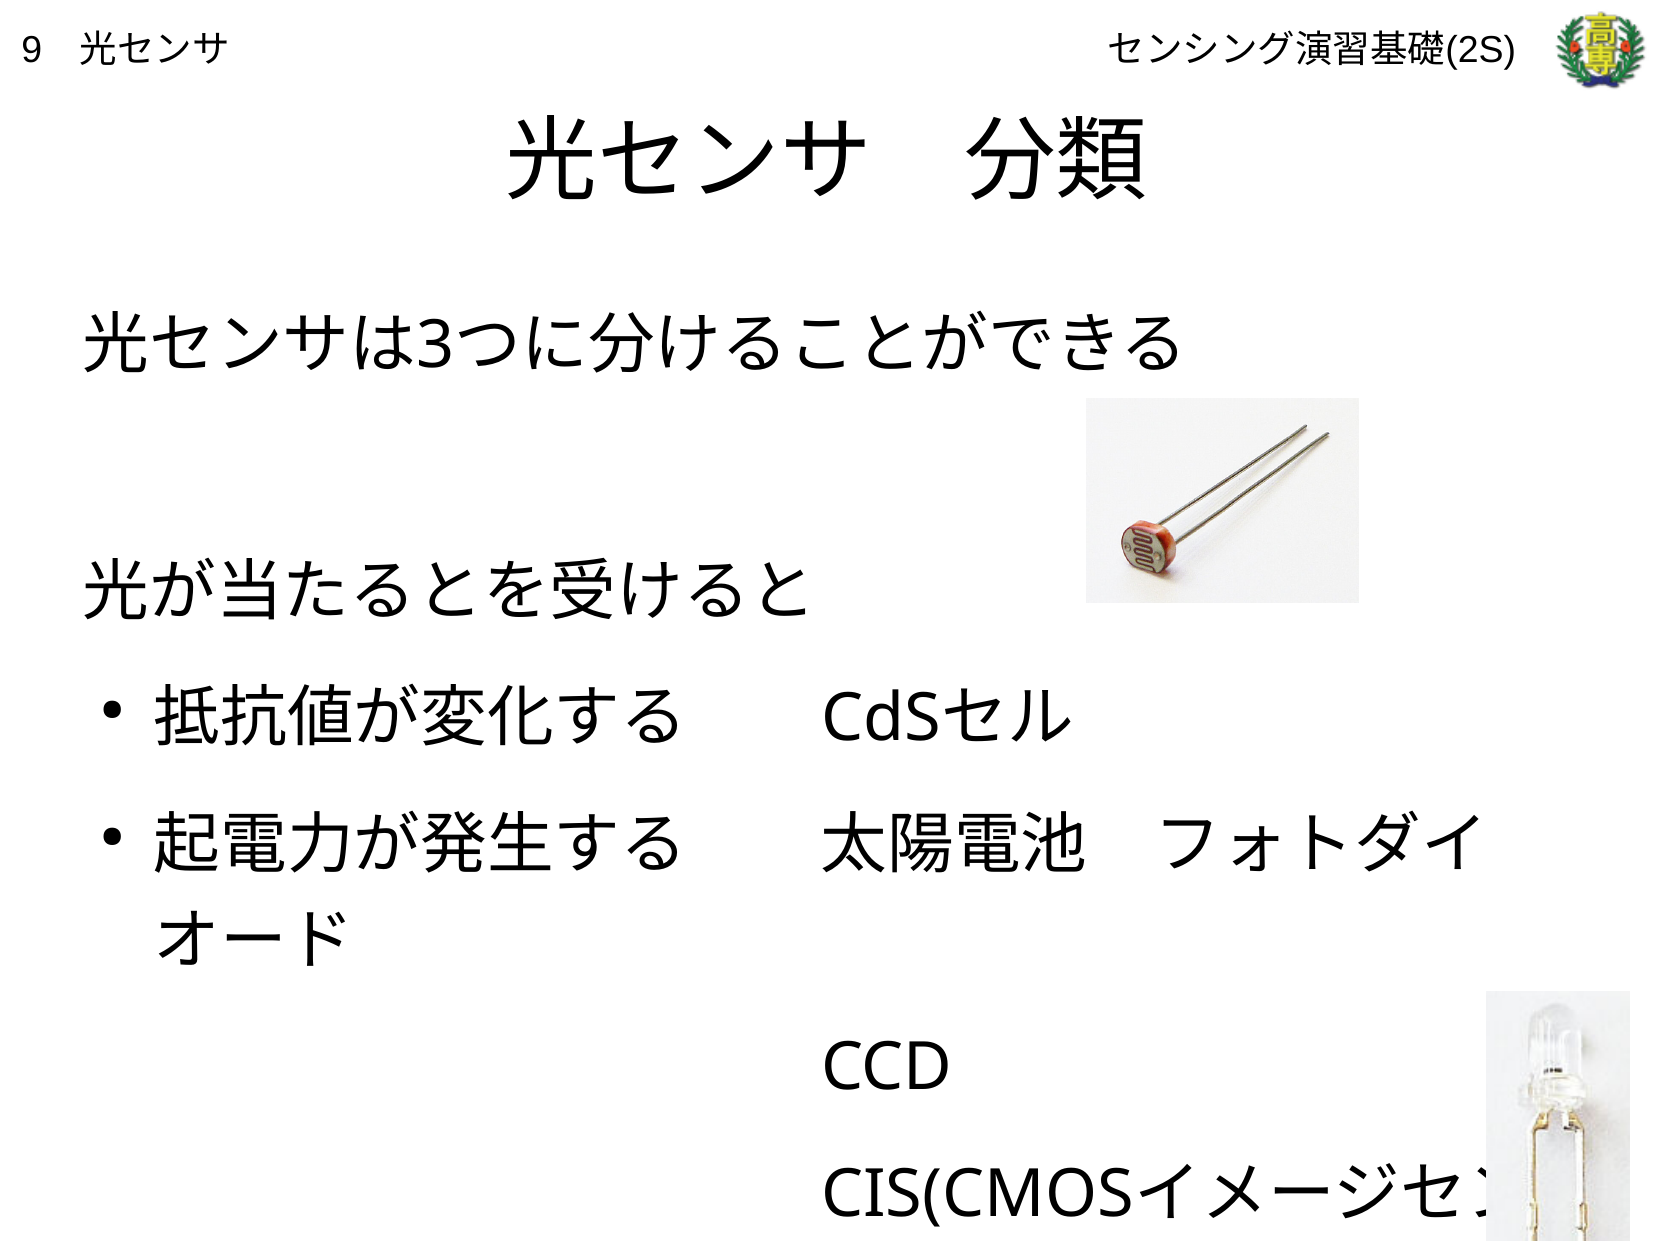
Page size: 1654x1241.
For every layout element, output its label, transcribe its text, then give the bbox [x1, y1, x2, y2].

picture [1553, 2, 1650, 99]
chart [766, 583, 885, 643]
title 光センサ 分類 [82, 49, 1571, 257]
picture [1086, 398, 1359, 603]
text_box 9 光センサ [6, 11, 923, 75]
picture [1486, 991, 1630, 1241]
text_box センシング演習基礎(2S) [1077, 11, 1531, 75]
list 光センサは3つに分けることができる 光が当たるとを受けると 抵抗値が変化する CdSセル 起電力が発生する 太陽電池 フォトダイオード CCD CIS(CMOSイメージセンサ) スイッチ動作する(ONになる) フォトトランジスタ フォトサイリスタ [82, 290, 1595, 1172]
